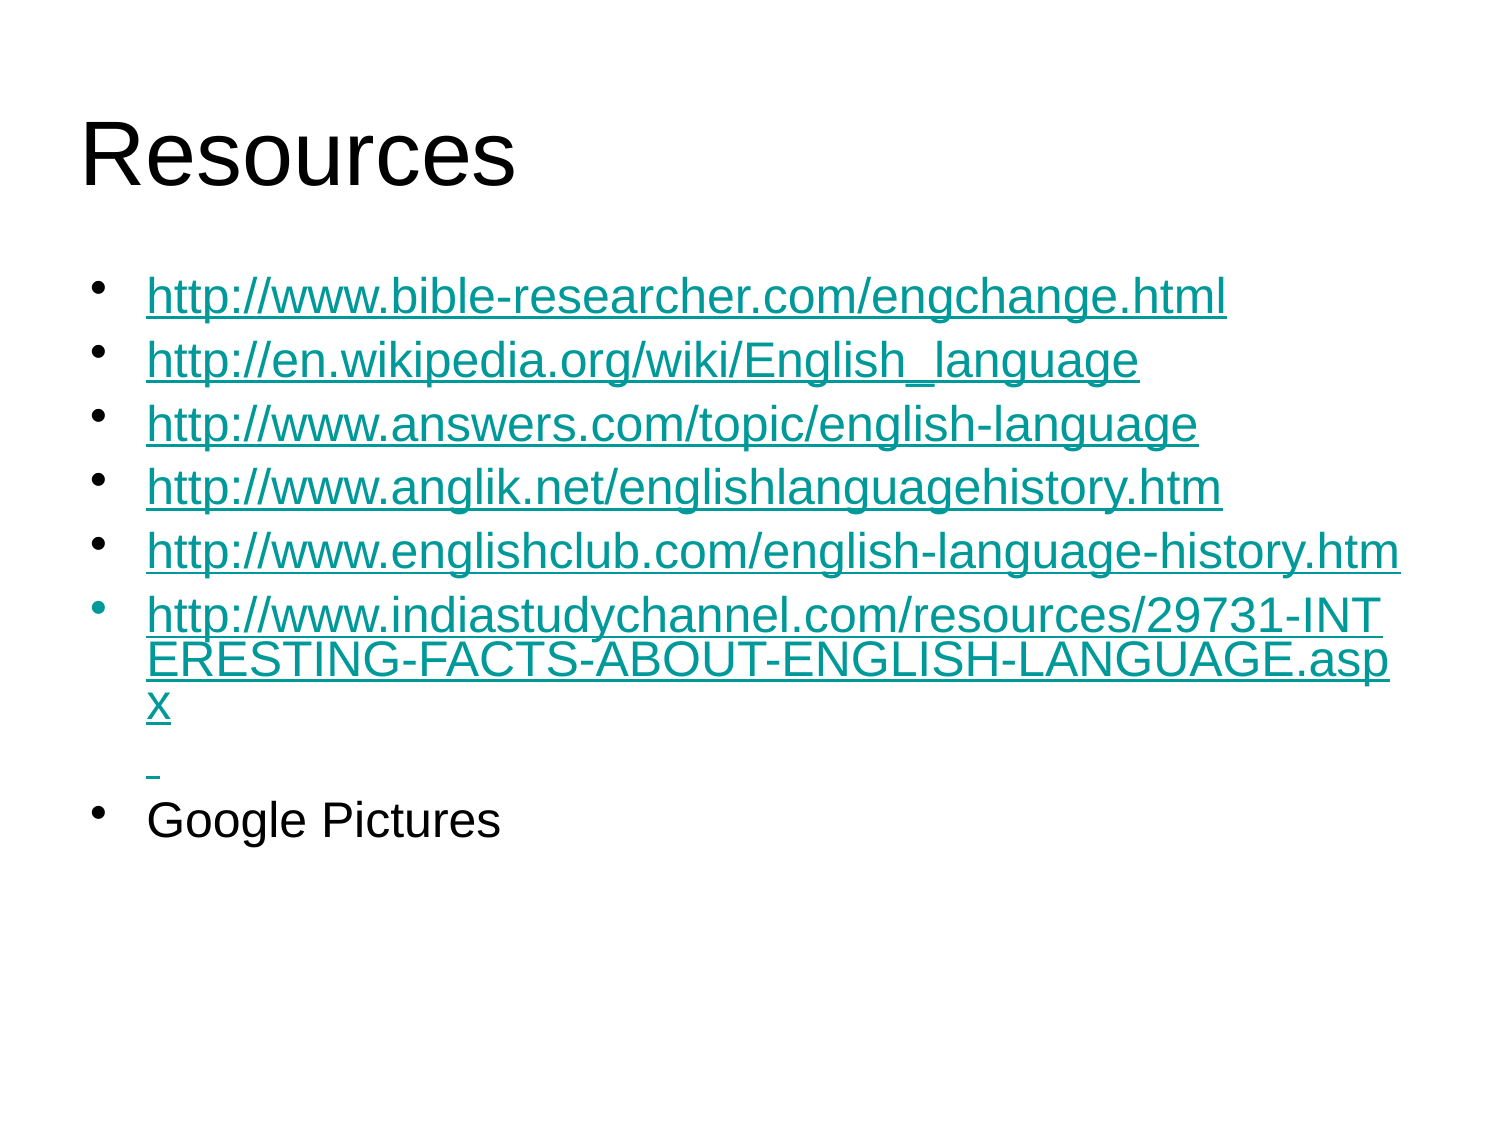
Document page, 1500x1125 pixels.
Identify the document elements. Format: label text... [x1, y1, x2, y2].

title Resources [64, 54, 1415, 243]
list http://www.bible-researcher.com/engchange.html http://en.wikipedia.org/wiki/English_language http://www.answers.com/topic/english-language http://www.anglik.net/englishlanguagehistory.htm http://www.englishclub.com/english-language-history.htm http://www.indiastudychannel.com/resources/29731-INTERESTING-FACTS-ABOUT-ENGLISH-LANGUAGE.aspx Google Pictures [75, 262, 1425, 1005]
